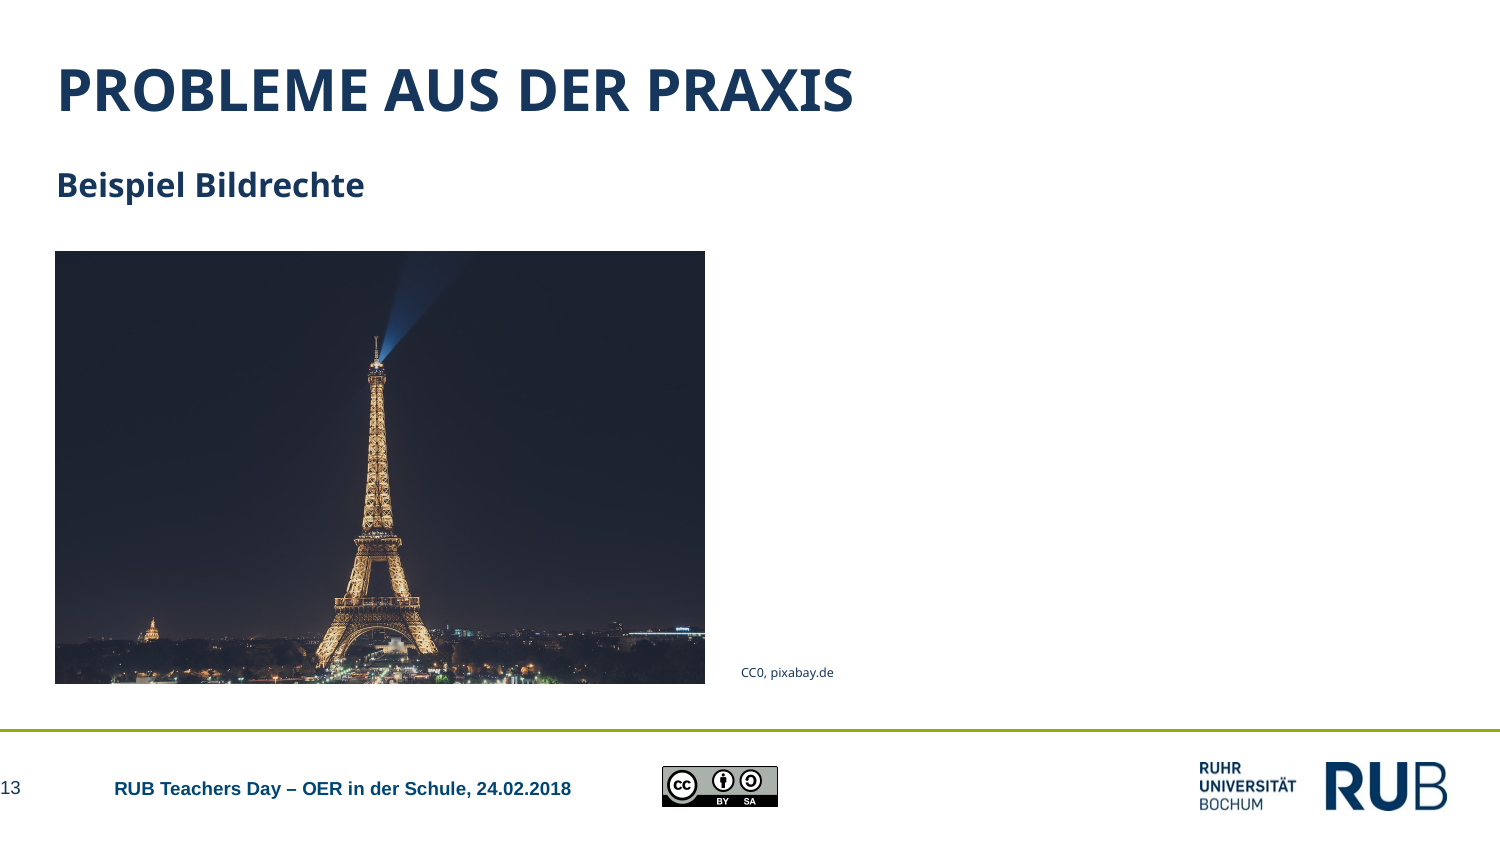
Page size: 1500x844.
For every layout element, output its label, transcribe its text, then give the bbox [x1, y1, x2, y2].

text_box RUB Teachers Day – OER in der Schule, 24.02.2018 [114, 776, 948, 822]
text_box CC0, pixabay.de [726, 656, 851, 688]
picture [662, 766, 778, 808]
text_box Beispiel Bildrechte [55, 164, 1061, 205]
text_box 13 [0, 764, 85, 810]
picture [55, 251, 705, 684]
text_box Probleme aus der Praxis [55, 53, 1002, 124]
